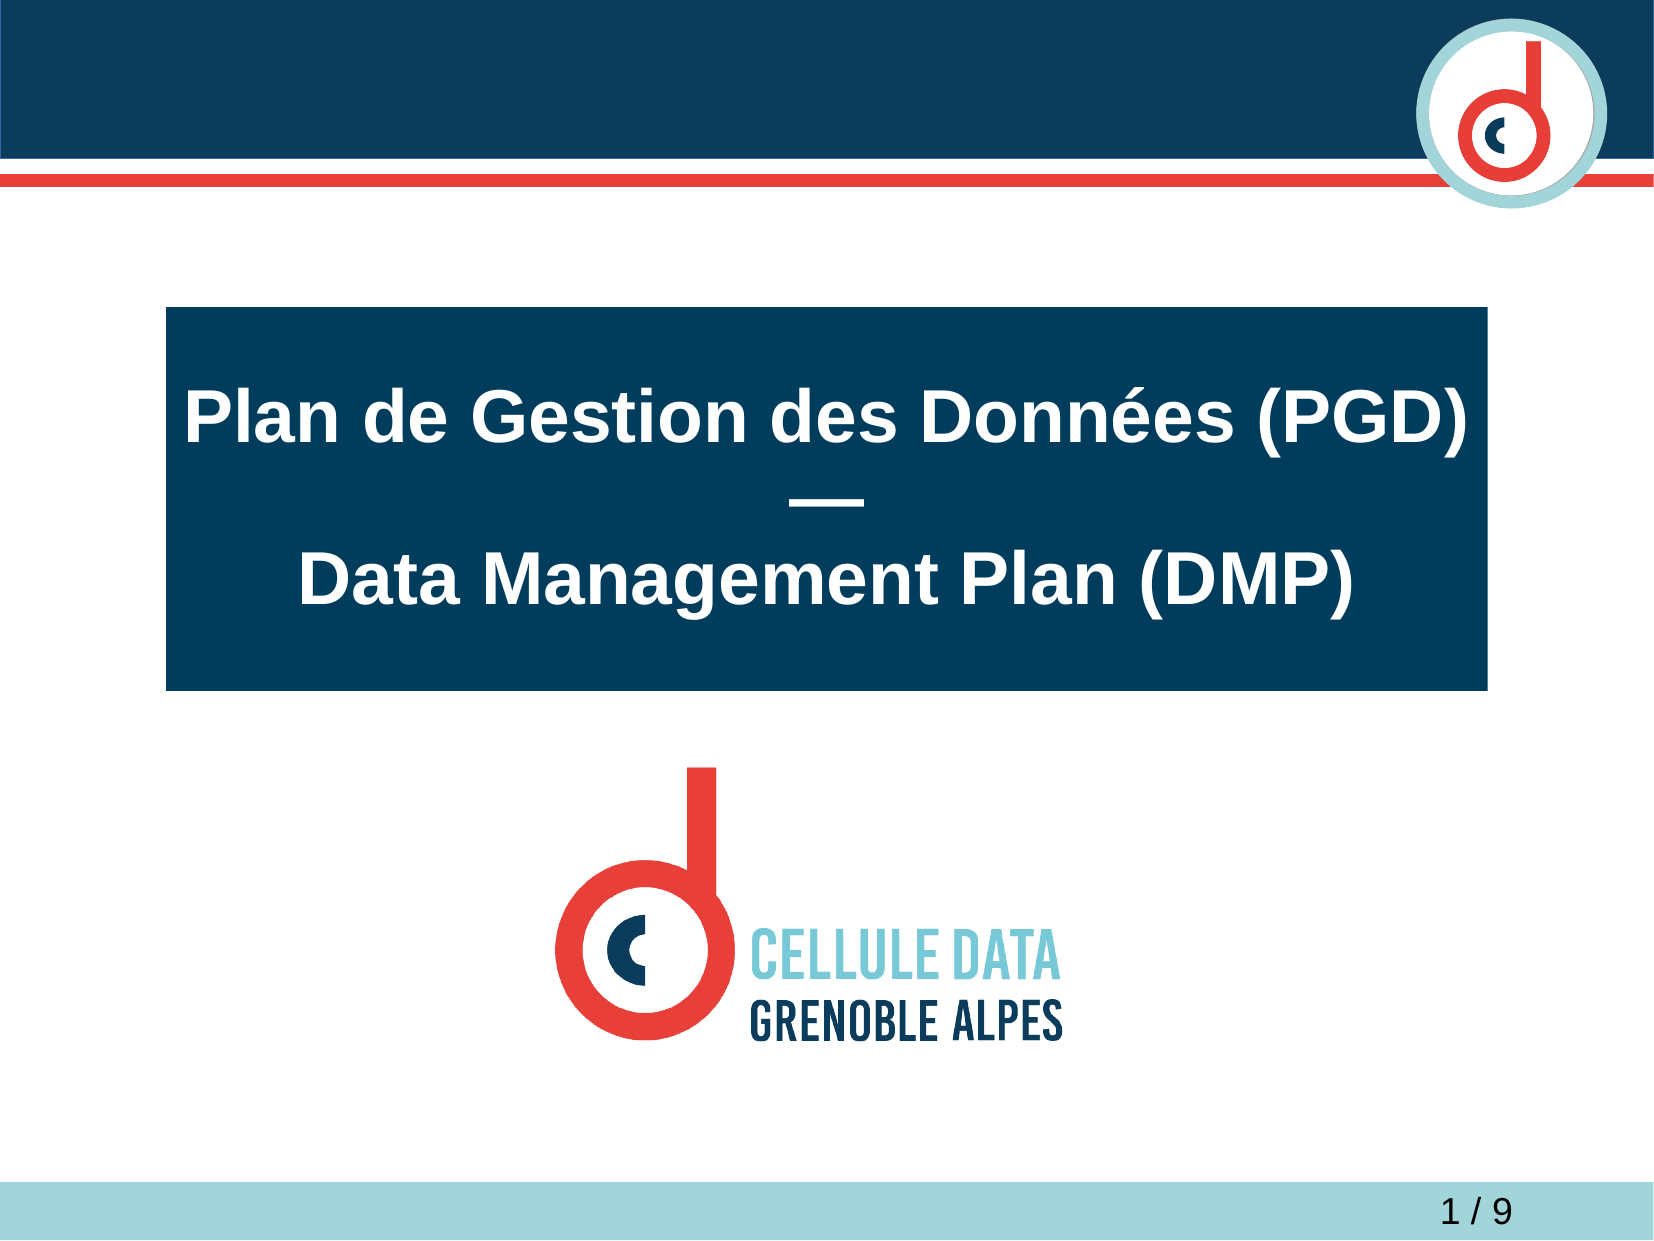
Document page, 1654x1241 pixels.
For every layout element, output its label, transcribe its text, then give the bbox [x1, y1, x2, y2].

title Plan de Gestion des Données (PGD) — Data Management Plan (DMP) [166, 307, 1488, 691]
picture [555, 767, 1099, 1073]
